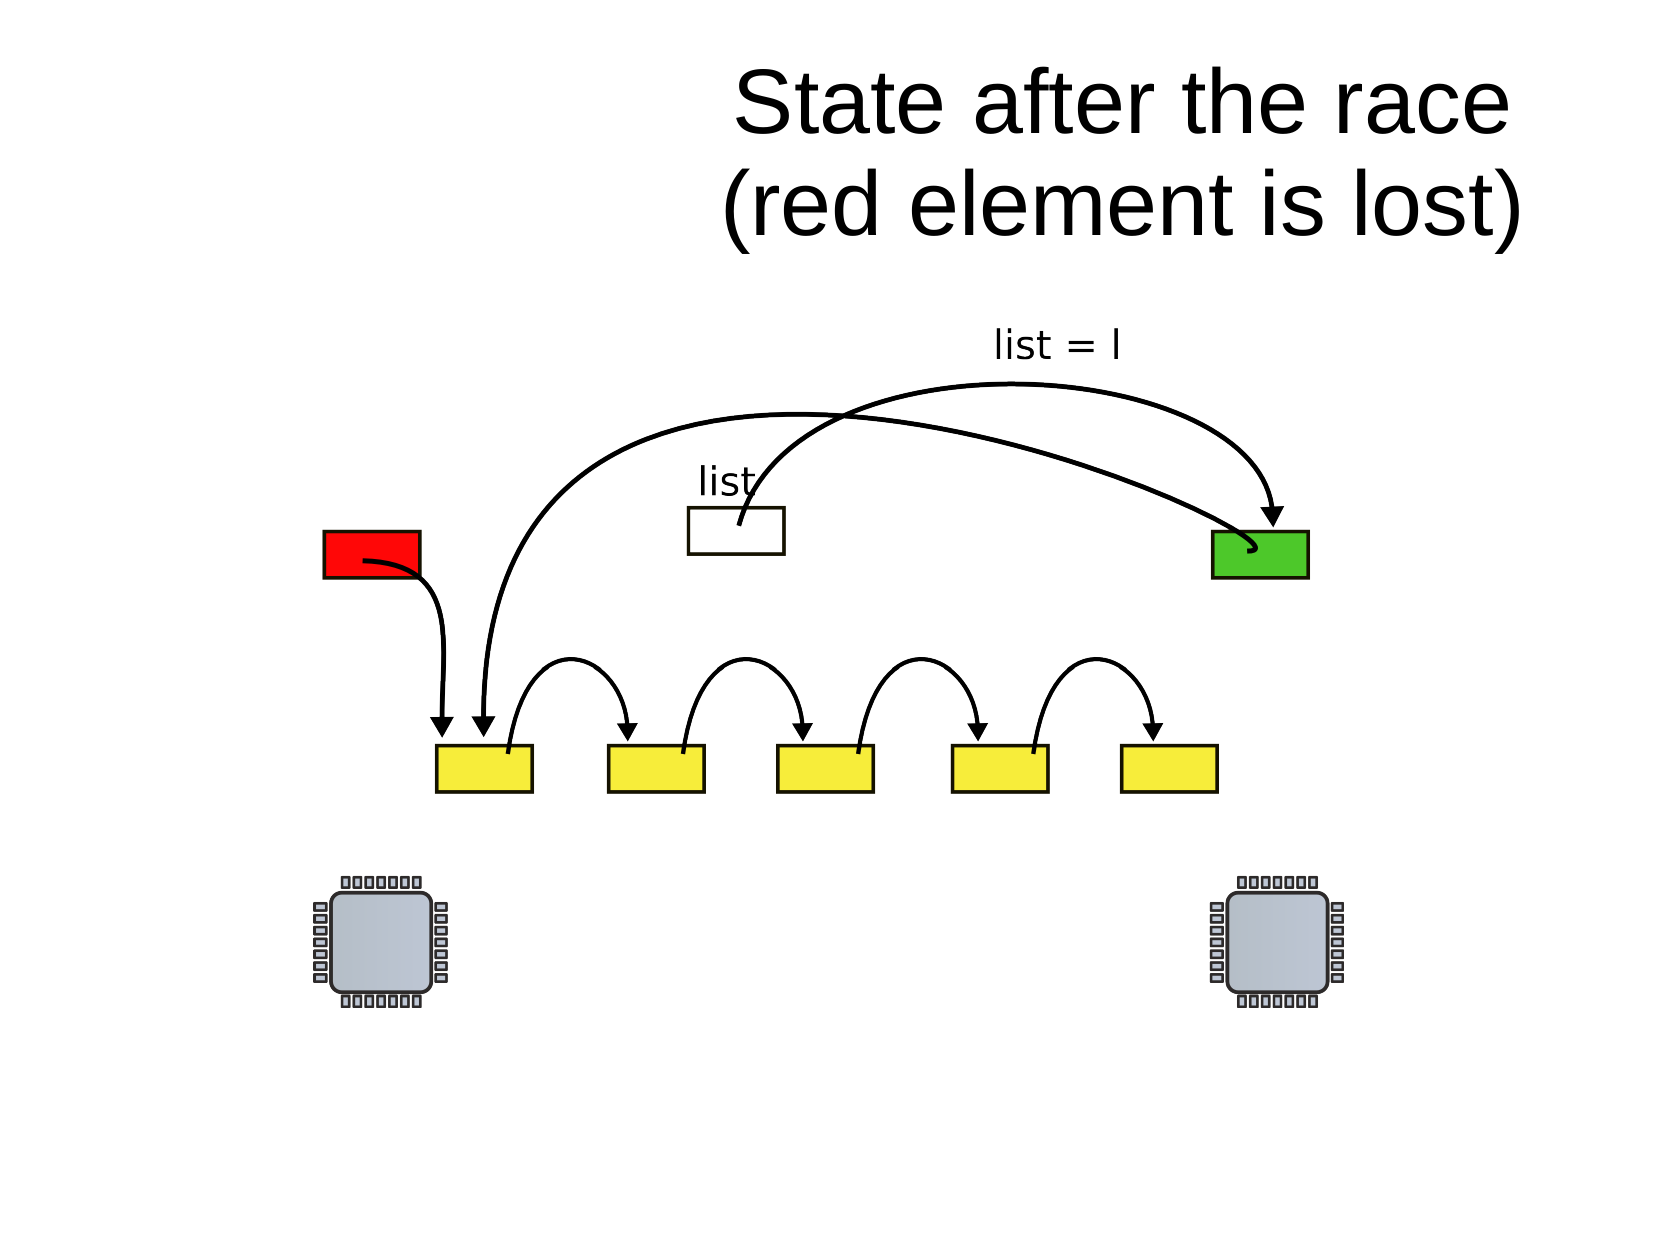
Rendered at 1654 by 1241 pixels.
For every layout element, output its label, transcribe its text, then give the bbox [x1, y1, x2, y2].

picture [313, 328, 1344, 1008]
title State after the race (red element is lost) [675, 49, 1571, 257]
